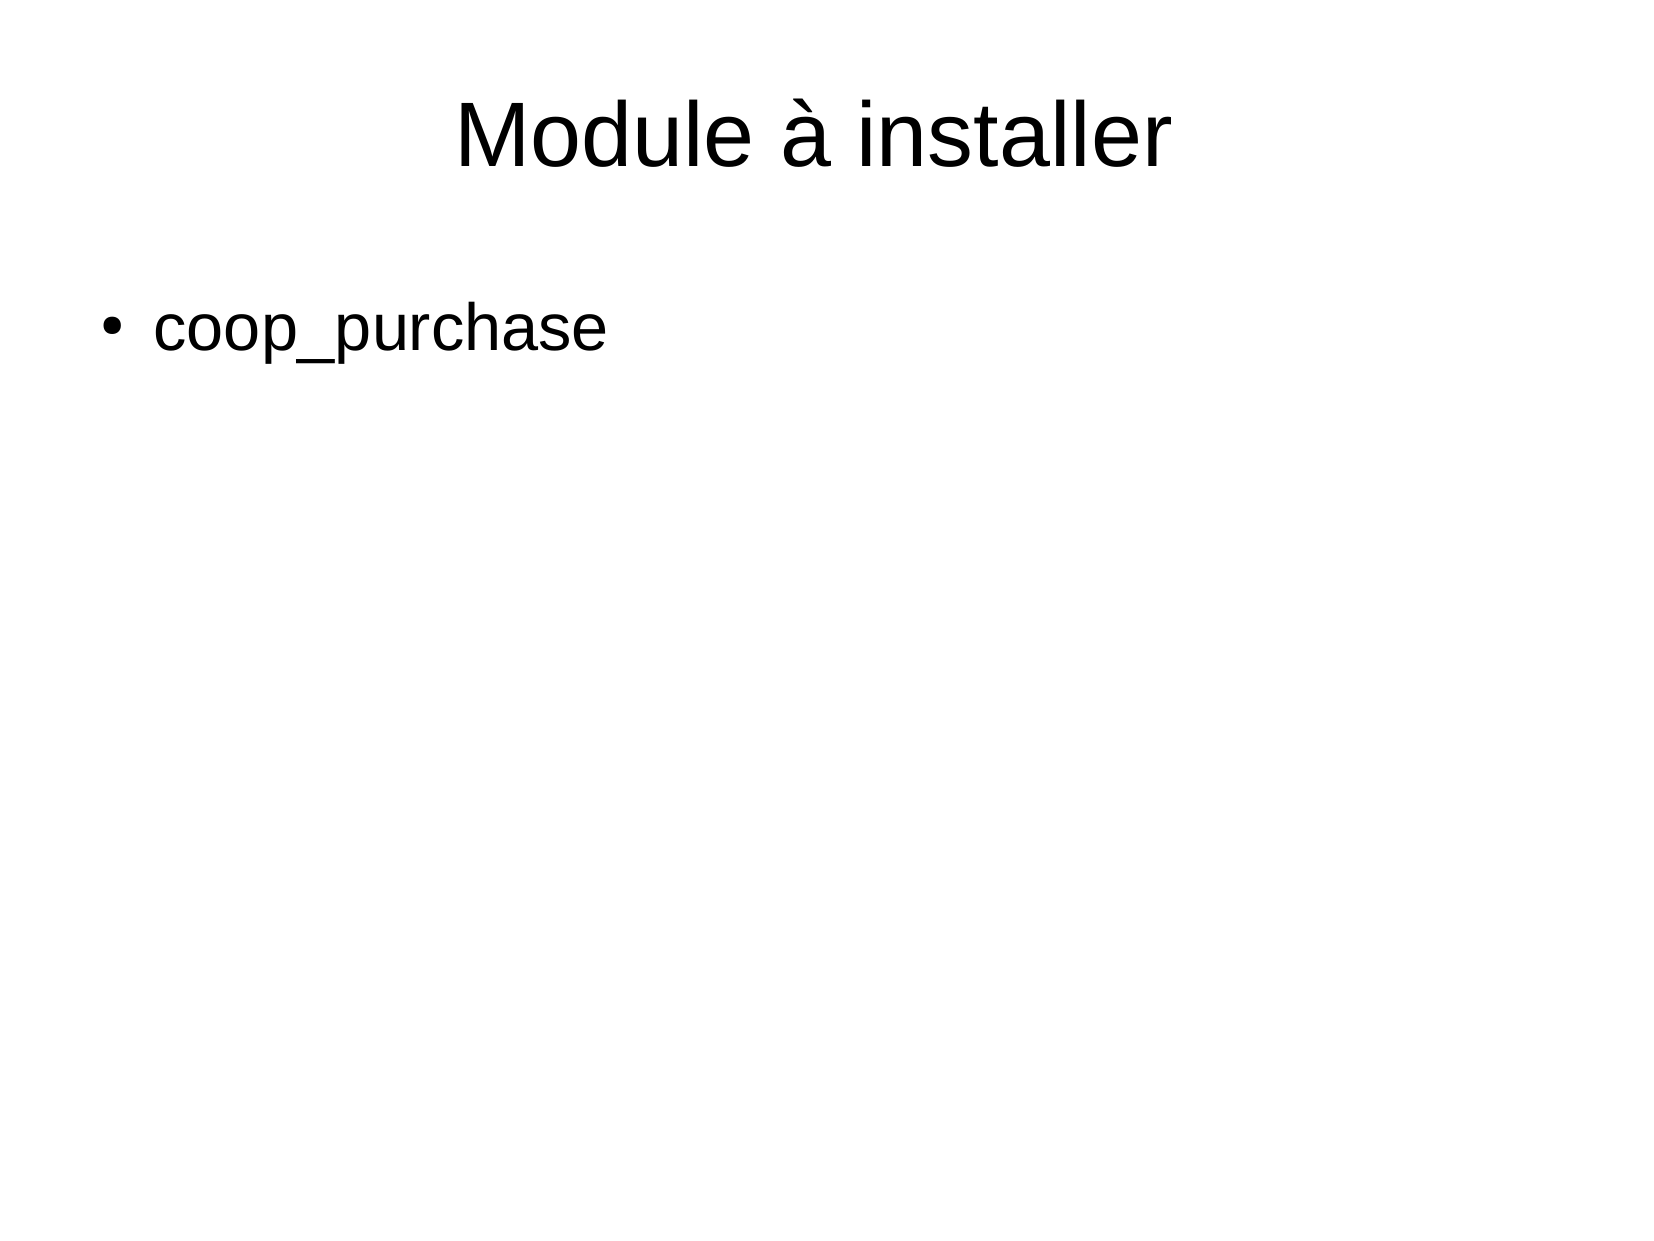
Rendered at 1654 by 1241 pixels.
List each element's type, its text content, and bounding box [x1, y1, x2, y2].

title Module à installer [82, 31, 1571, 239]
list coop_purchase [82, 290, 1571, 1205]
